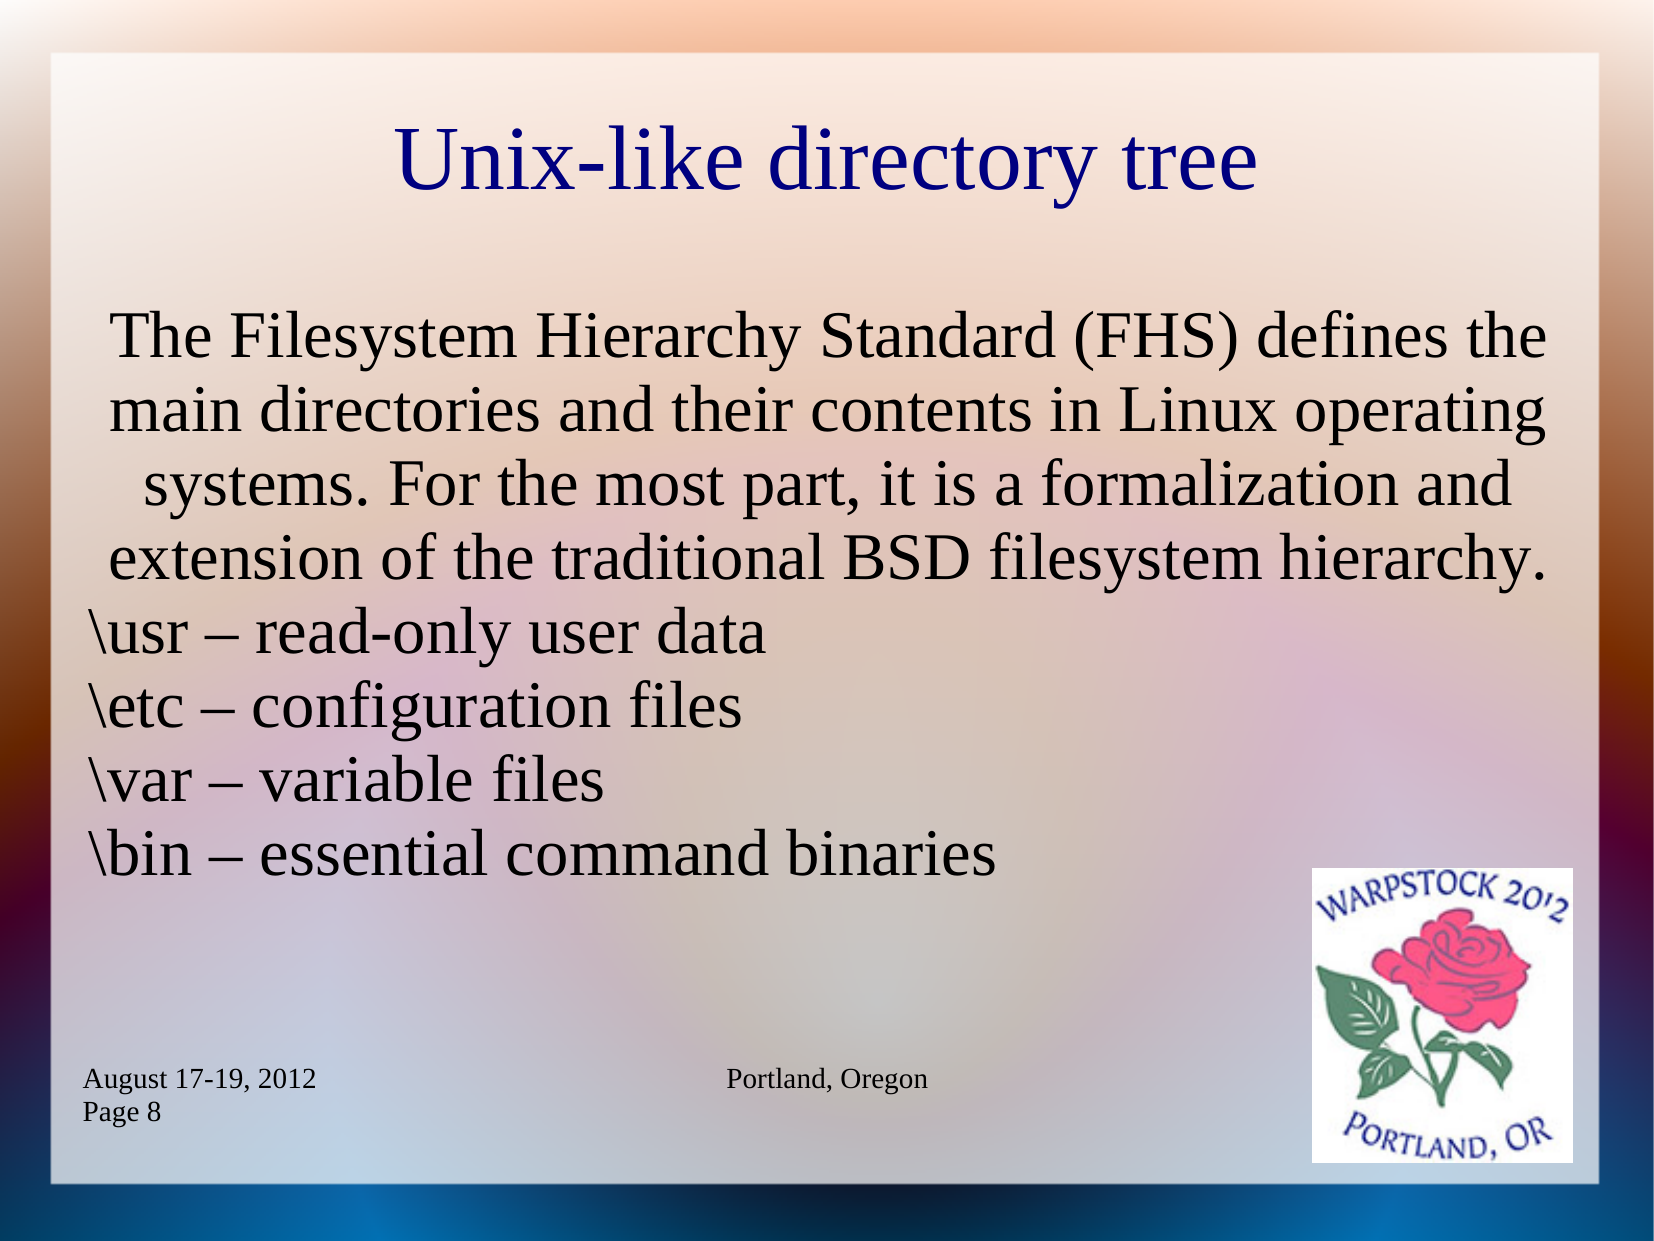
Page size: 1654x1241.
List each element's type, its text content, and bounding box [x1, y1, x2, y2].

subtitle The Filesystem Hierarchy Standard (FHS) defines the main directories and their contents in Linux operating systems. For the most part, it is a formalization and extension of the traditional BSD filesystem hierarchy. \usr – read-only user data \etc – configuration files \var – variable files \bin – essential command binaries [82, 297, 1571, 1043]
picture [0, 0, 1654, 1241]
title Unix-like directory tree [82, 62, 1571, 256]
